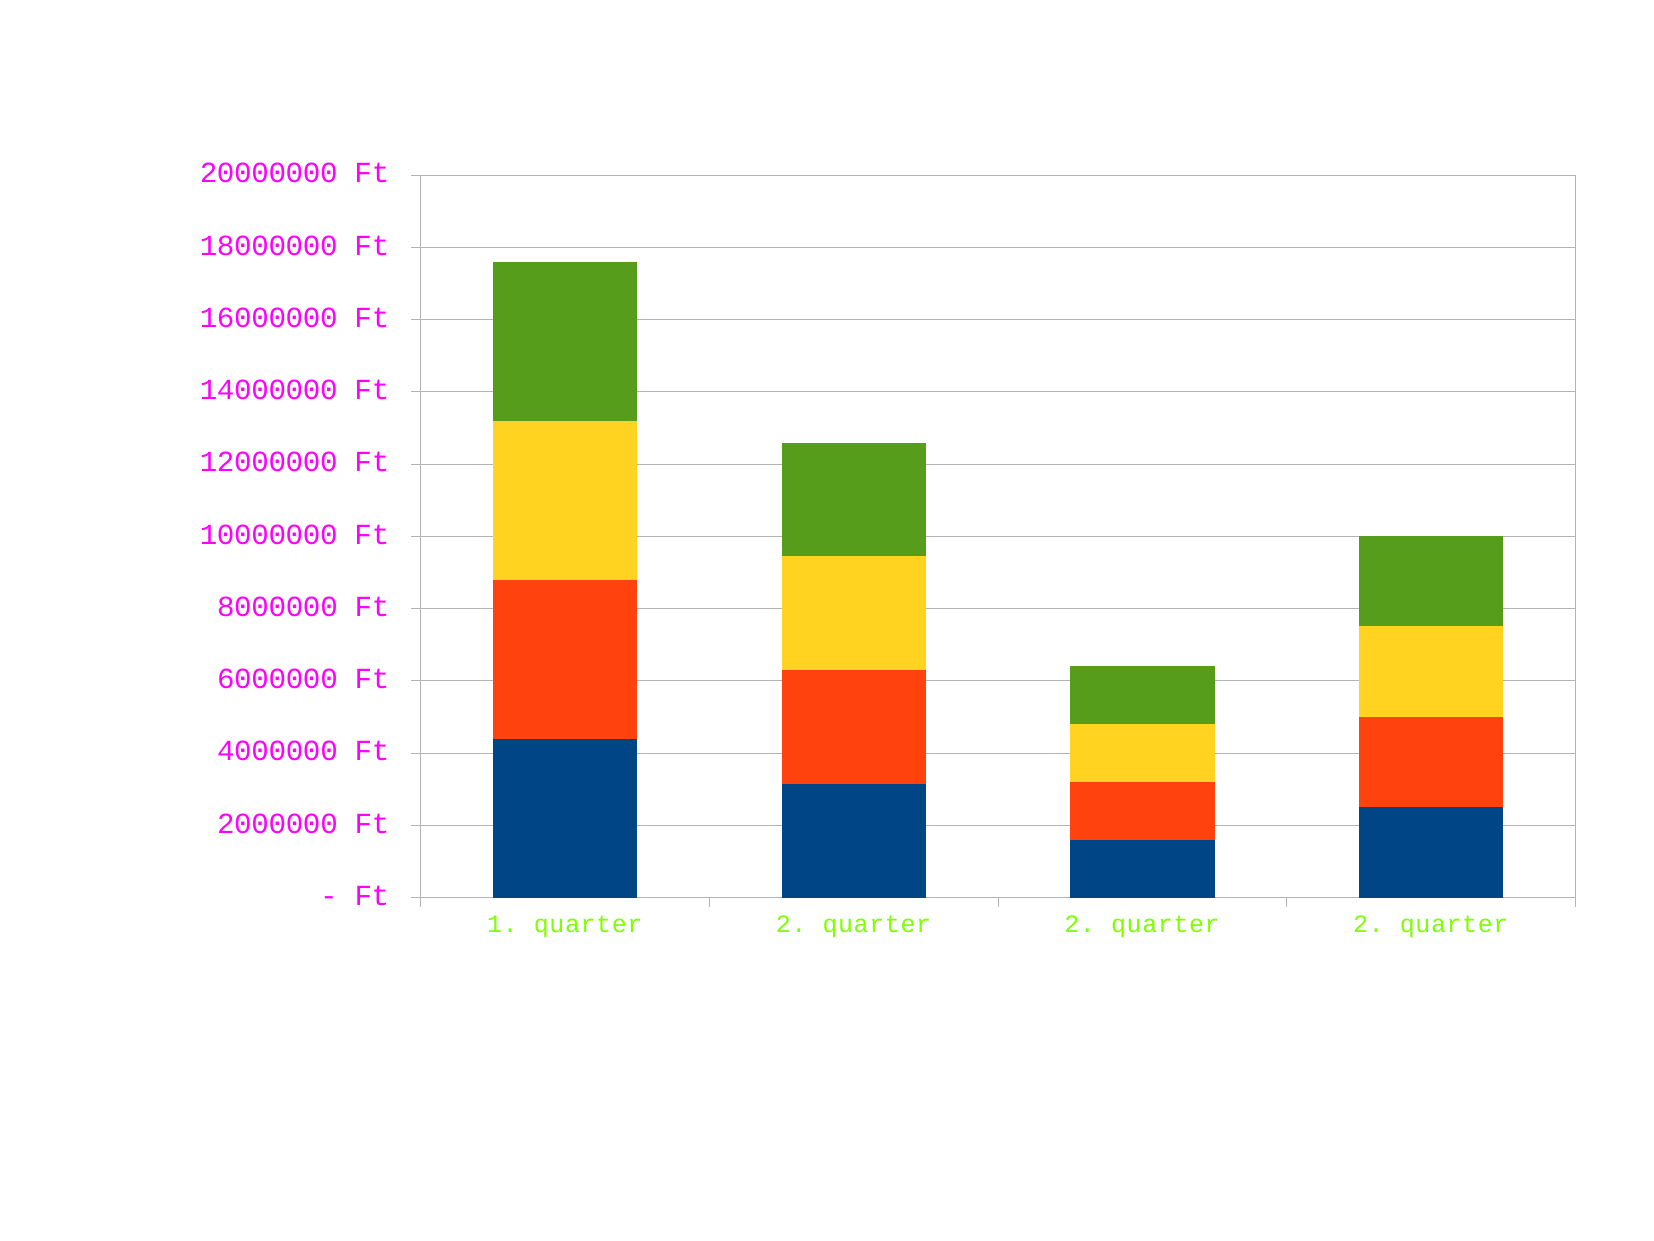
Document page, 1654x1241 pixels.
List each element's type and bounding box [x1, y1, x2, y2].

chart [153, 141, 1605, 957]
